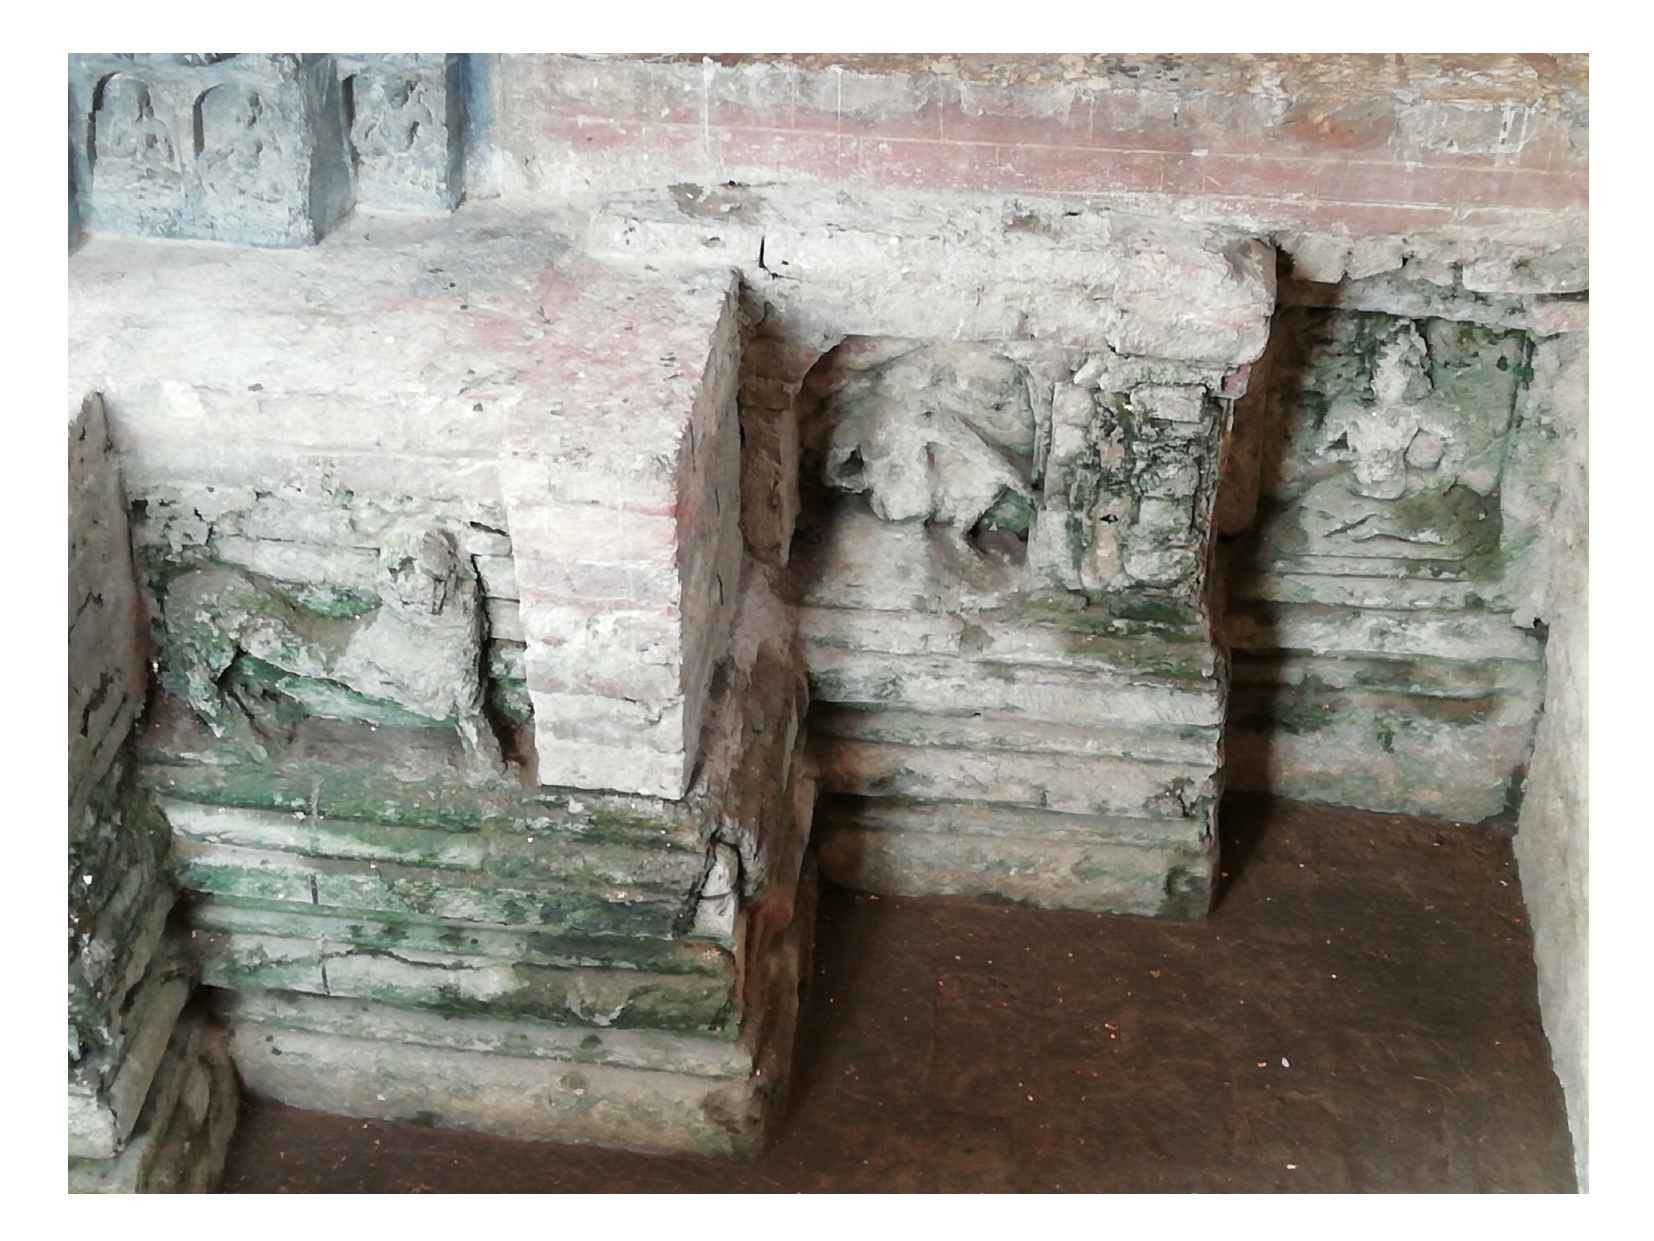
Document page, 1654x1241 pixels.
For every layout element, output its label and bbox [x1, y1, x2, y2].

picture [68, 53, 1589, 1194]
